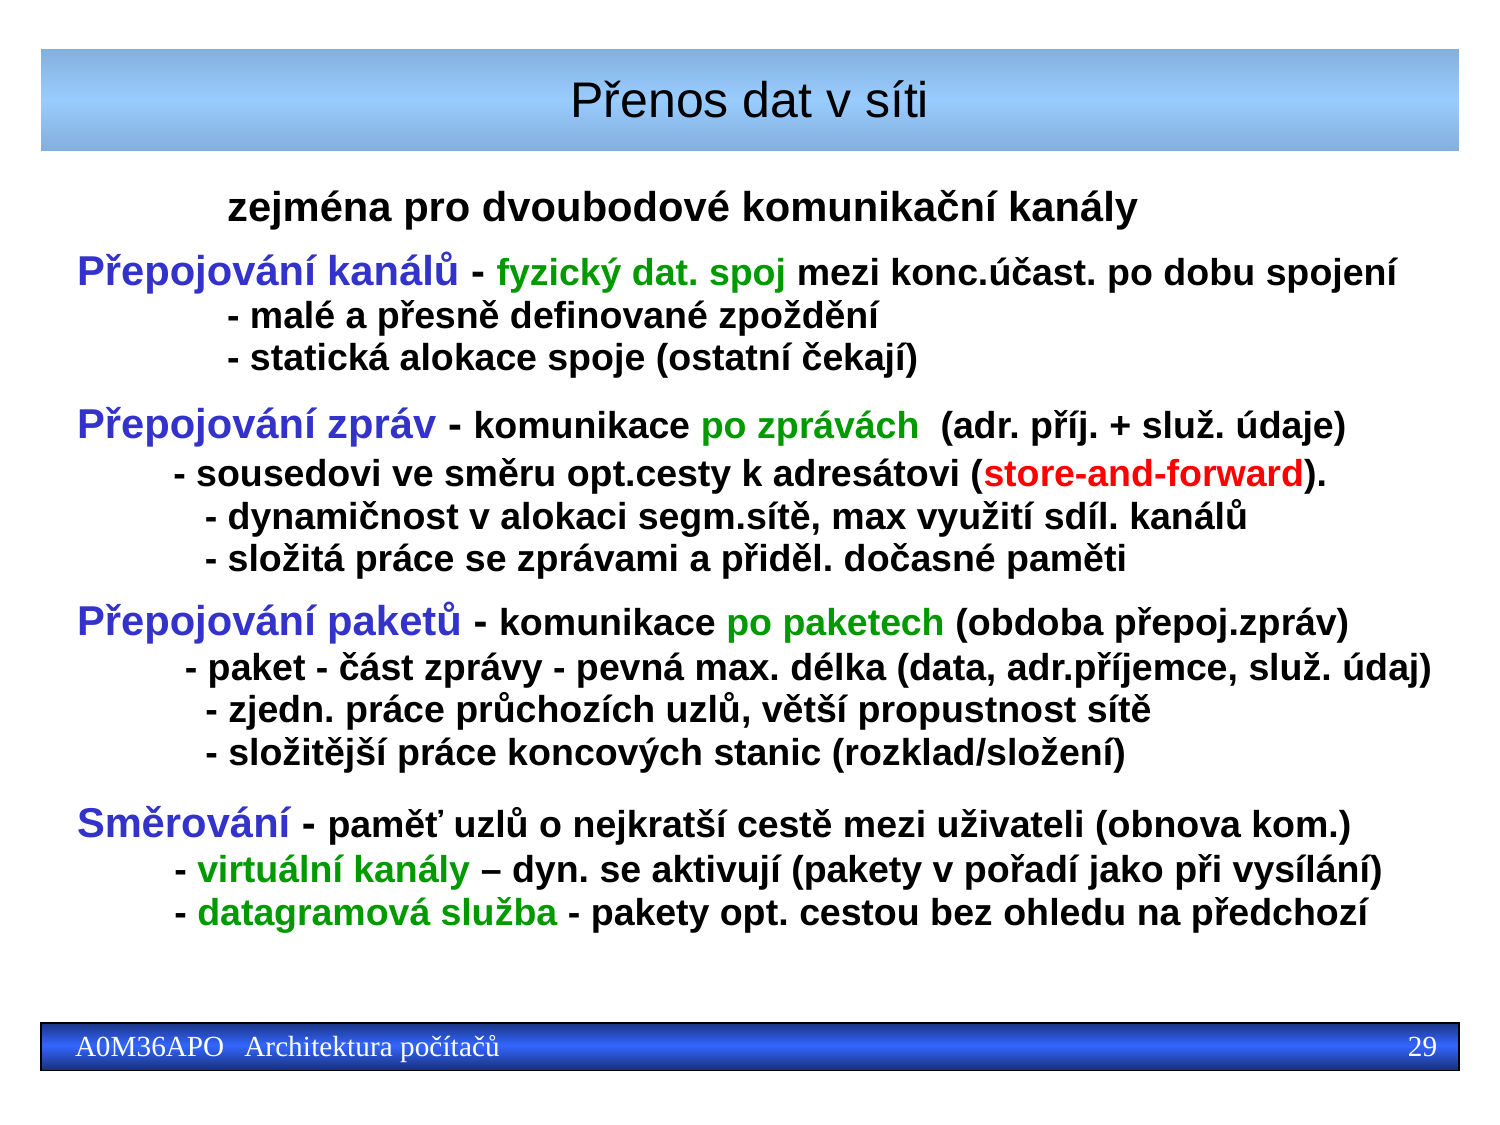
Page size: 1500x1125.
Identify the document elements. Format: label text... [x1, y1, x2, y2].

text_box zejména pro dvoubodové komunikační kanály Přepojování kanálů - fyzický dat. spoj mezi konc.účast. po dobu spojení - malé a přesně definované zpoždění - statická alokace spoje (ostatní čekají) Přepojování zpráv - komunikace po zprávách (adr. příj. + služ. údaje) - sousedovi ve směru opt.cesty k adresátovi (store-and-forward). - dynamičnost v alokaci segm.sítě, max využití sdíl. kanálů - složitá práce se zprávami a přiděl. dočasné paměti Přepojování paketů - komunikace po paketech (obdoba přepoj.zpráv) - paket - část zprávy - pevná max. délka (data, adr.příjemce, služ. údaj) - zjedn. práce průchozích uzlů, větší propustnost sítě - složitější práce koncových stanic (rozklad/složení) Směrování - paměť uzlů o nejkratší cestě mezi uživateli (obnova kom.) - virtuální kanály – dyn. se aktivují (pakety v pořadí jako při vysílání) - datagramová služba - pakety opt. cestou bez ohledu na předchozí [62, 117, 1455, 1068]
title Přenos dat v síti [41, 49, 1459, 151]
